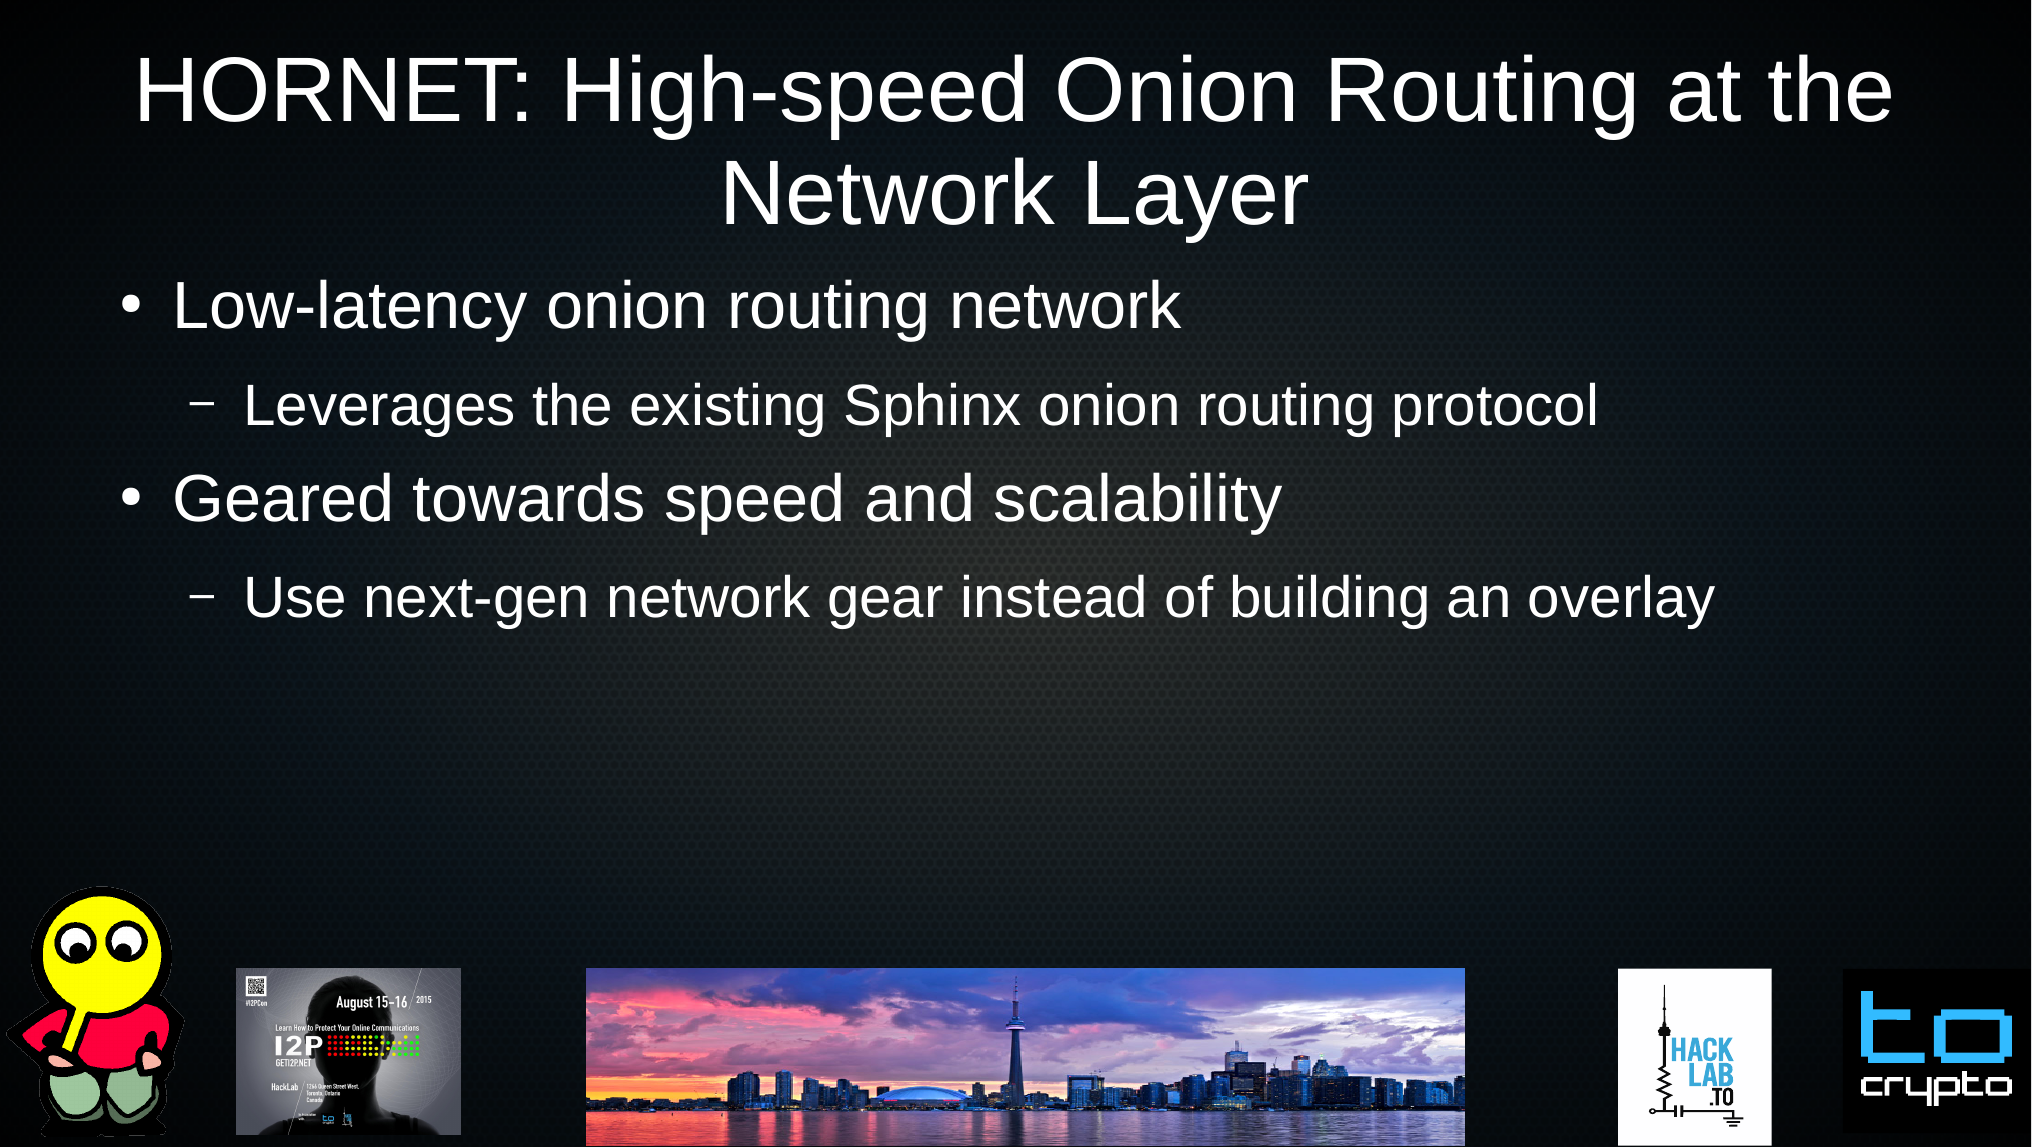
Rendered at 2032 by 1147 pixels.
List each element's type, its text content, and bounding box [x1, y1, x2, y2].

list Low-latency onion routing network Leverages the existing Sphinx onion routing protocol Geared towards speed and scalability Use next-gen network gear instead of building an overlay [101, 268, 1930, 933]
title HORNET: High-speed Onion Routing at the Network Layer [101, 38, 1930, 245]
picture [0, 0, 2032, 1147]
